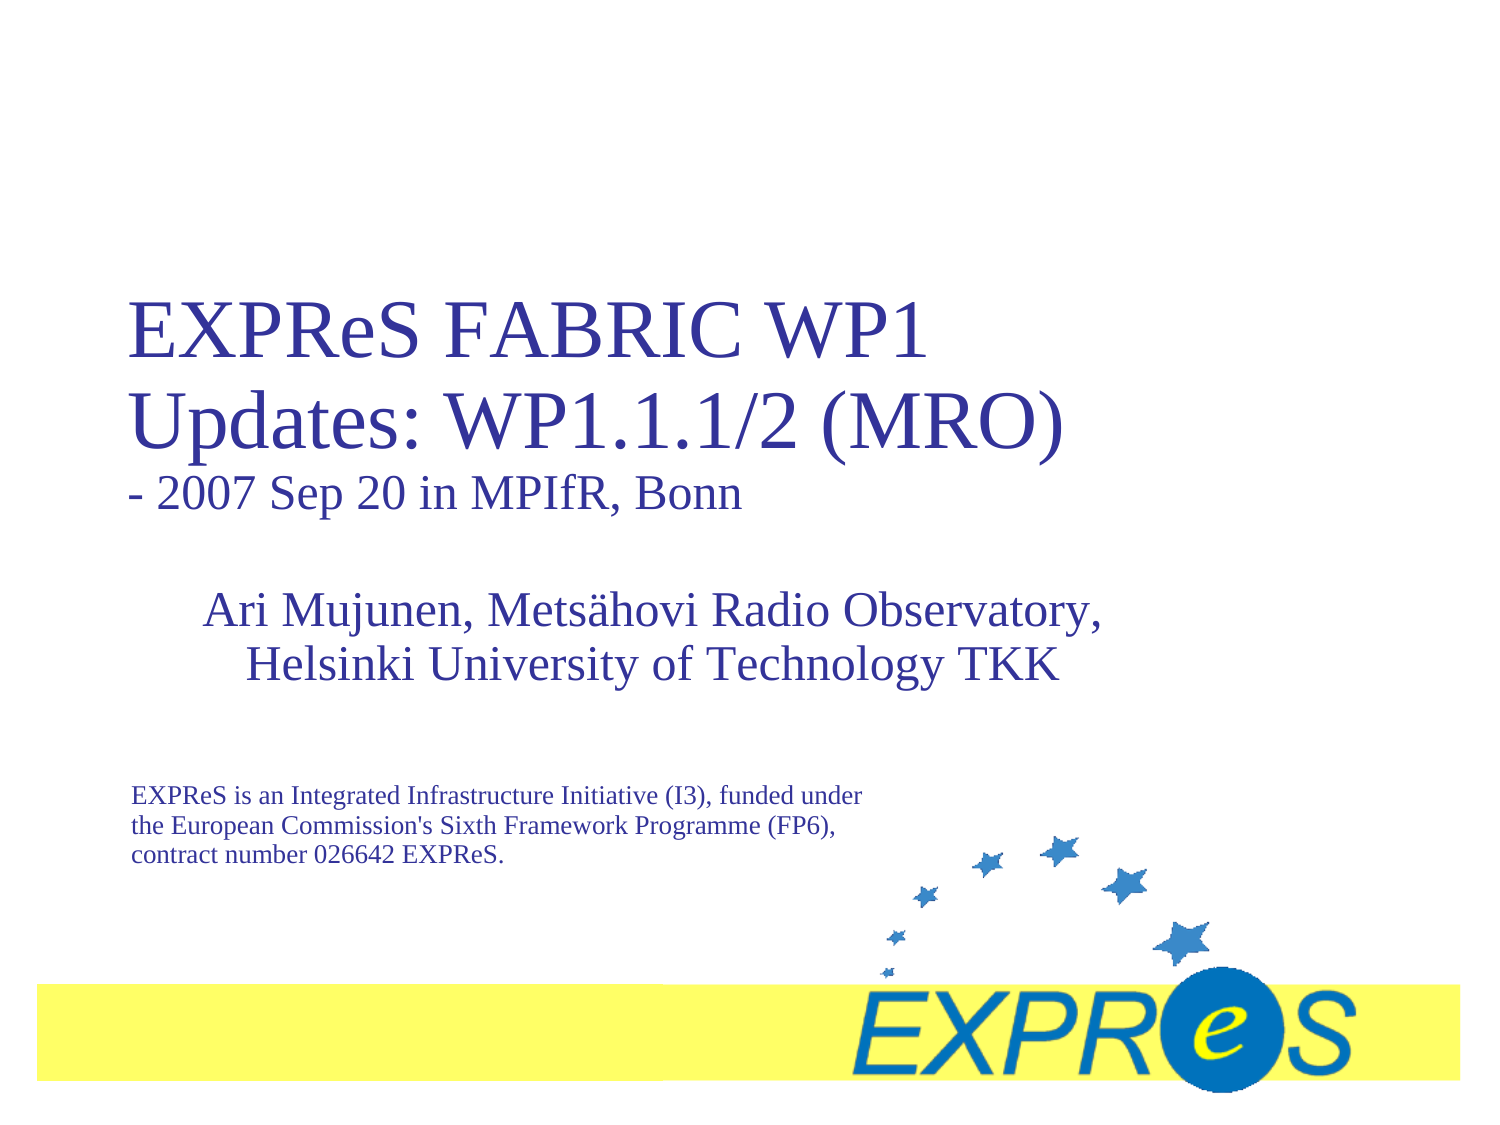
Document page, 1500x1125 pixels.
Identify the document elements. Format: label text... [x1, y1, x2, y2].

picture [37, 820, 1500, 1103]
subtitle Ari Mujunen, Metsähovi Radio Observatory, Helsinki University of Technology TKK [112, 575, 1388, 770]
text_box EXPReS is an Integrated Infrastructure Initiative (I3), funded under the European Commission's Sixth Framework Programme (FP6), contract number 026642 EXPReS. [116, 774, 880, 914]
title EXPReS FABRIC WP1 Updates: WP1.1.1/2 (MRO) - 2007 Sep 20 in MPIfR, Bonn [112, 200, 1388, 529]
